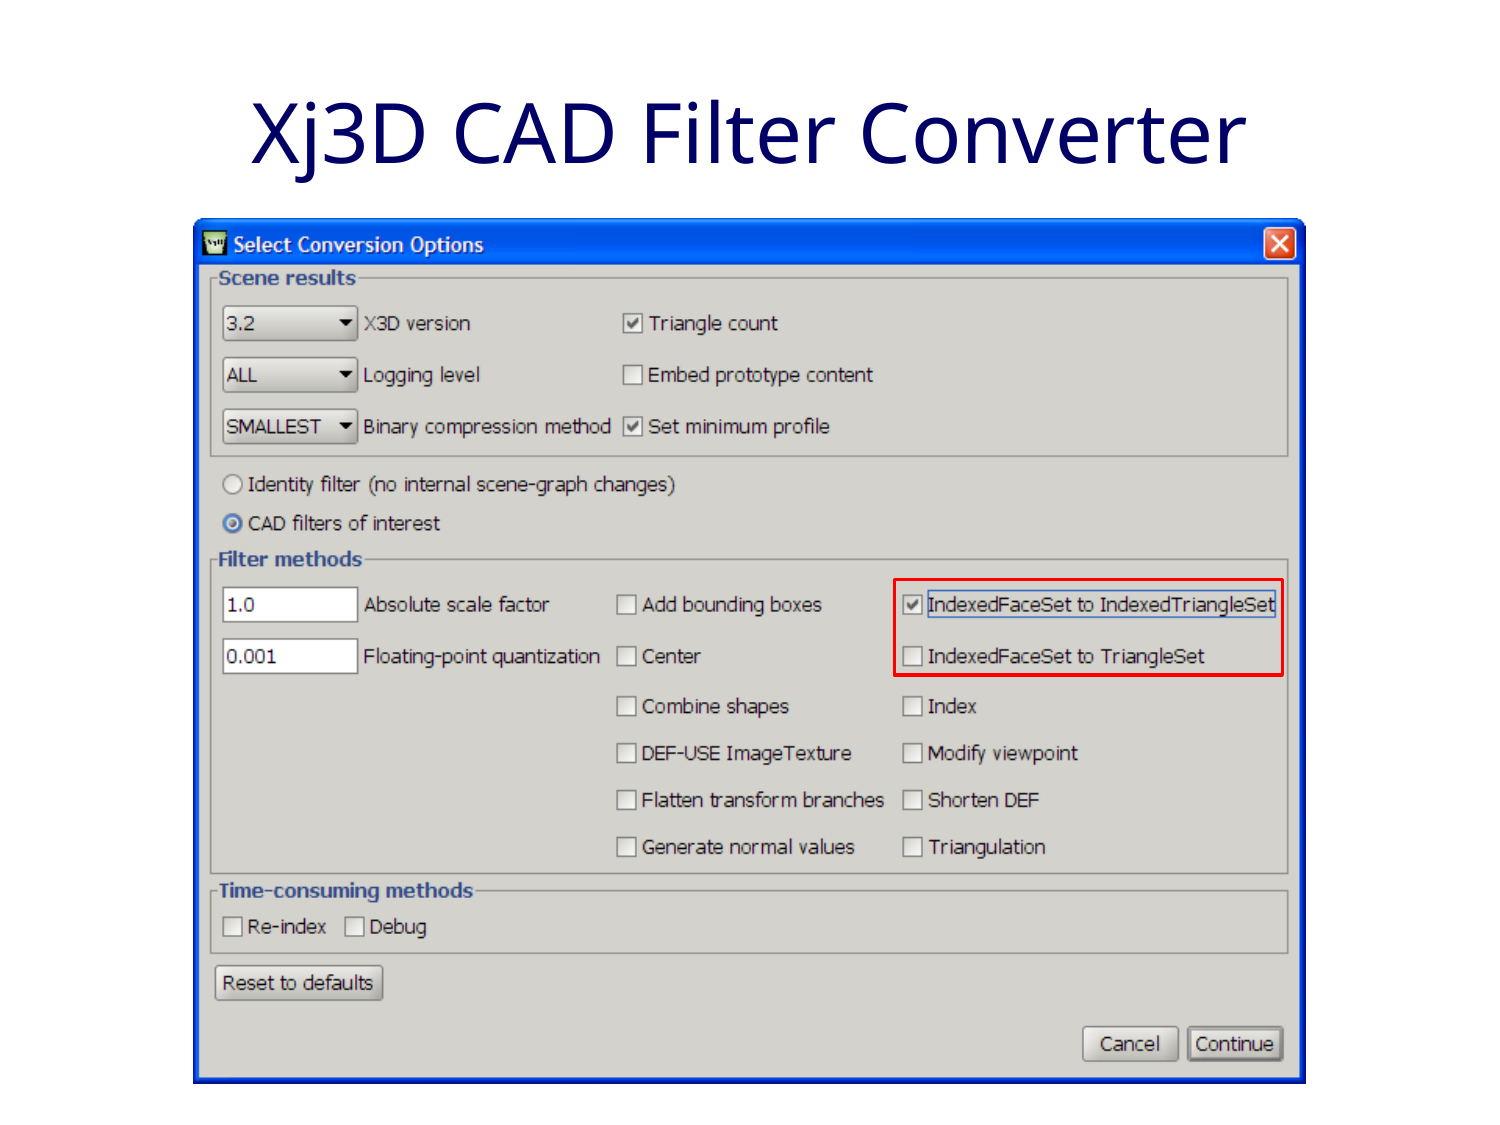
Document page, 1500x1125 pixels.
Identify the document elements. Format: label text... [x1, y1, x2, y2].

picture [193, 218, 1306, 1085]
title Xj3D CAD Filter Converter [112, 37, 1388, 226]
